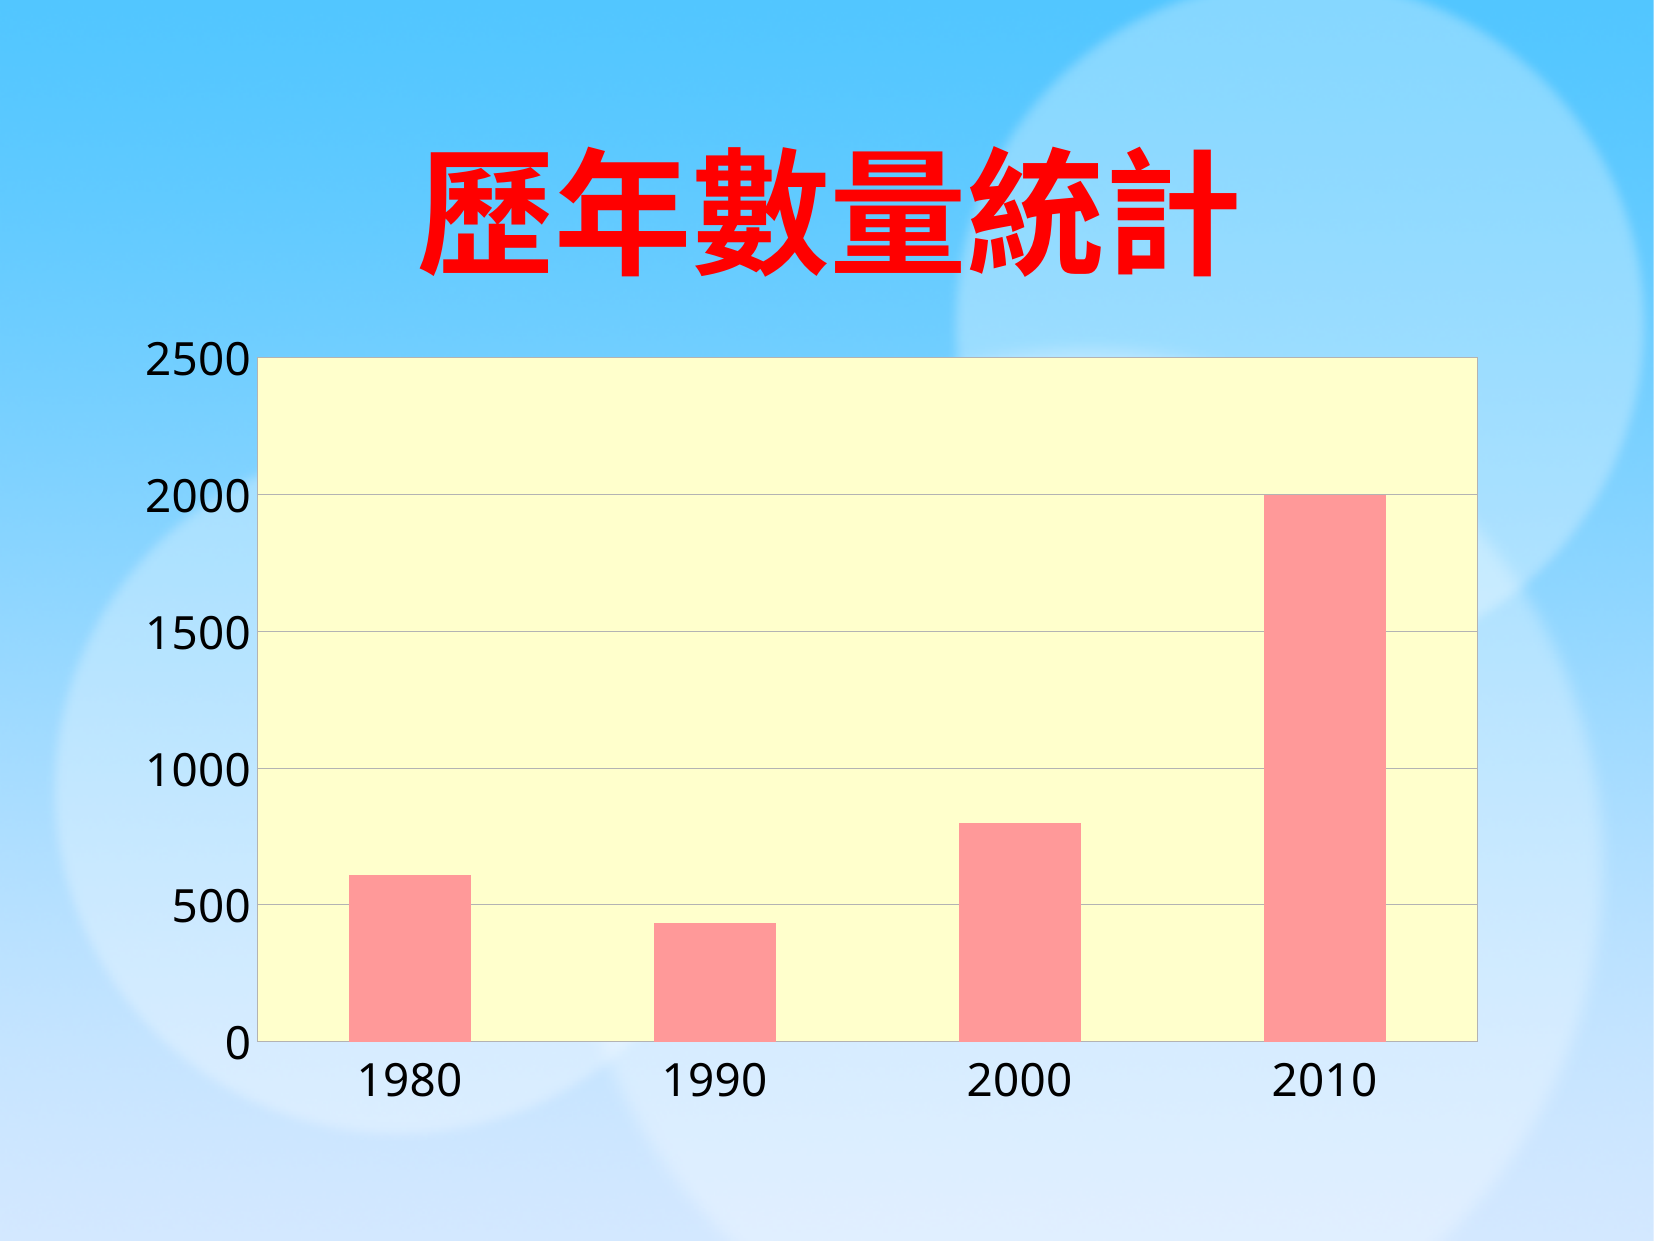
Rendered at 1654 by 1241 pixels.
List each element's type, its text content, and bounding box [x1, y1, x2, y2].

text_box 歷年數量統計 [401, 119, 1258, 300]
picture [0, 0, 1654, 1241]
chart [117, 311, 1506, 1125]
